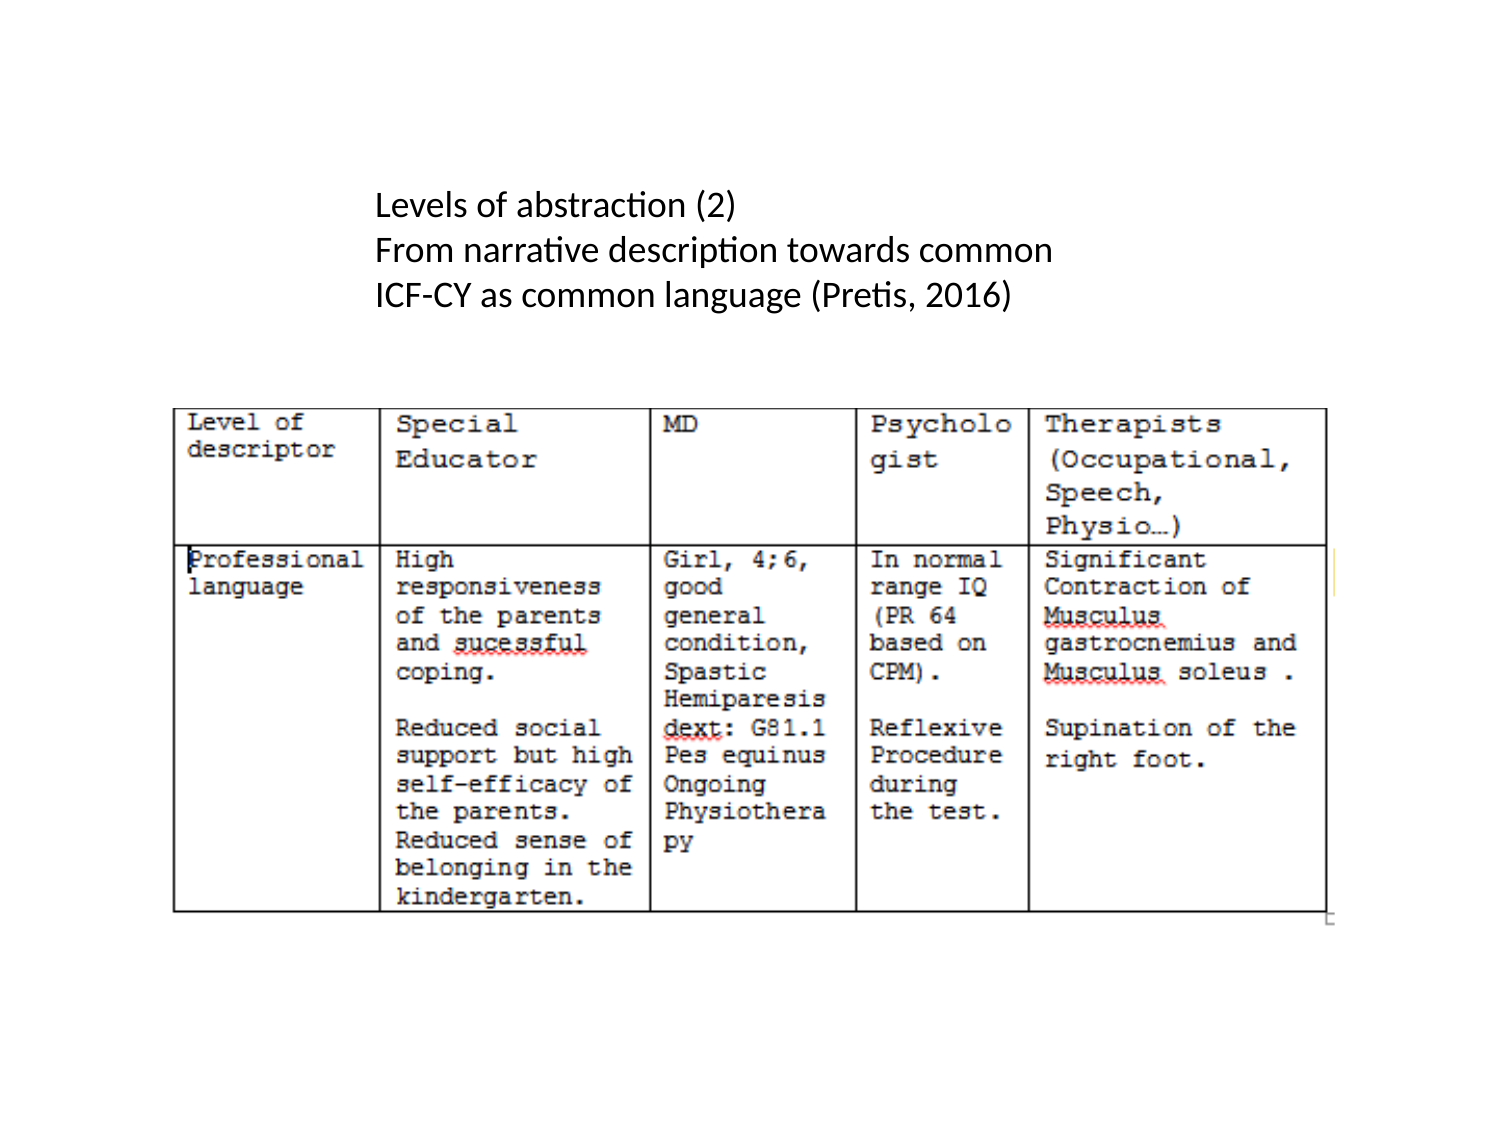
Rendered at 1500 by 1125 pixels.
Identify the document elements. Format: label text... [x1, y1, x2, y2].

picture [171, 408, 1335, 927]
text_box Levels of abstraction (2) From narrative description towards common ICF-CY as common language (Pretis, 2016) [360, 173, 1110, 323]
